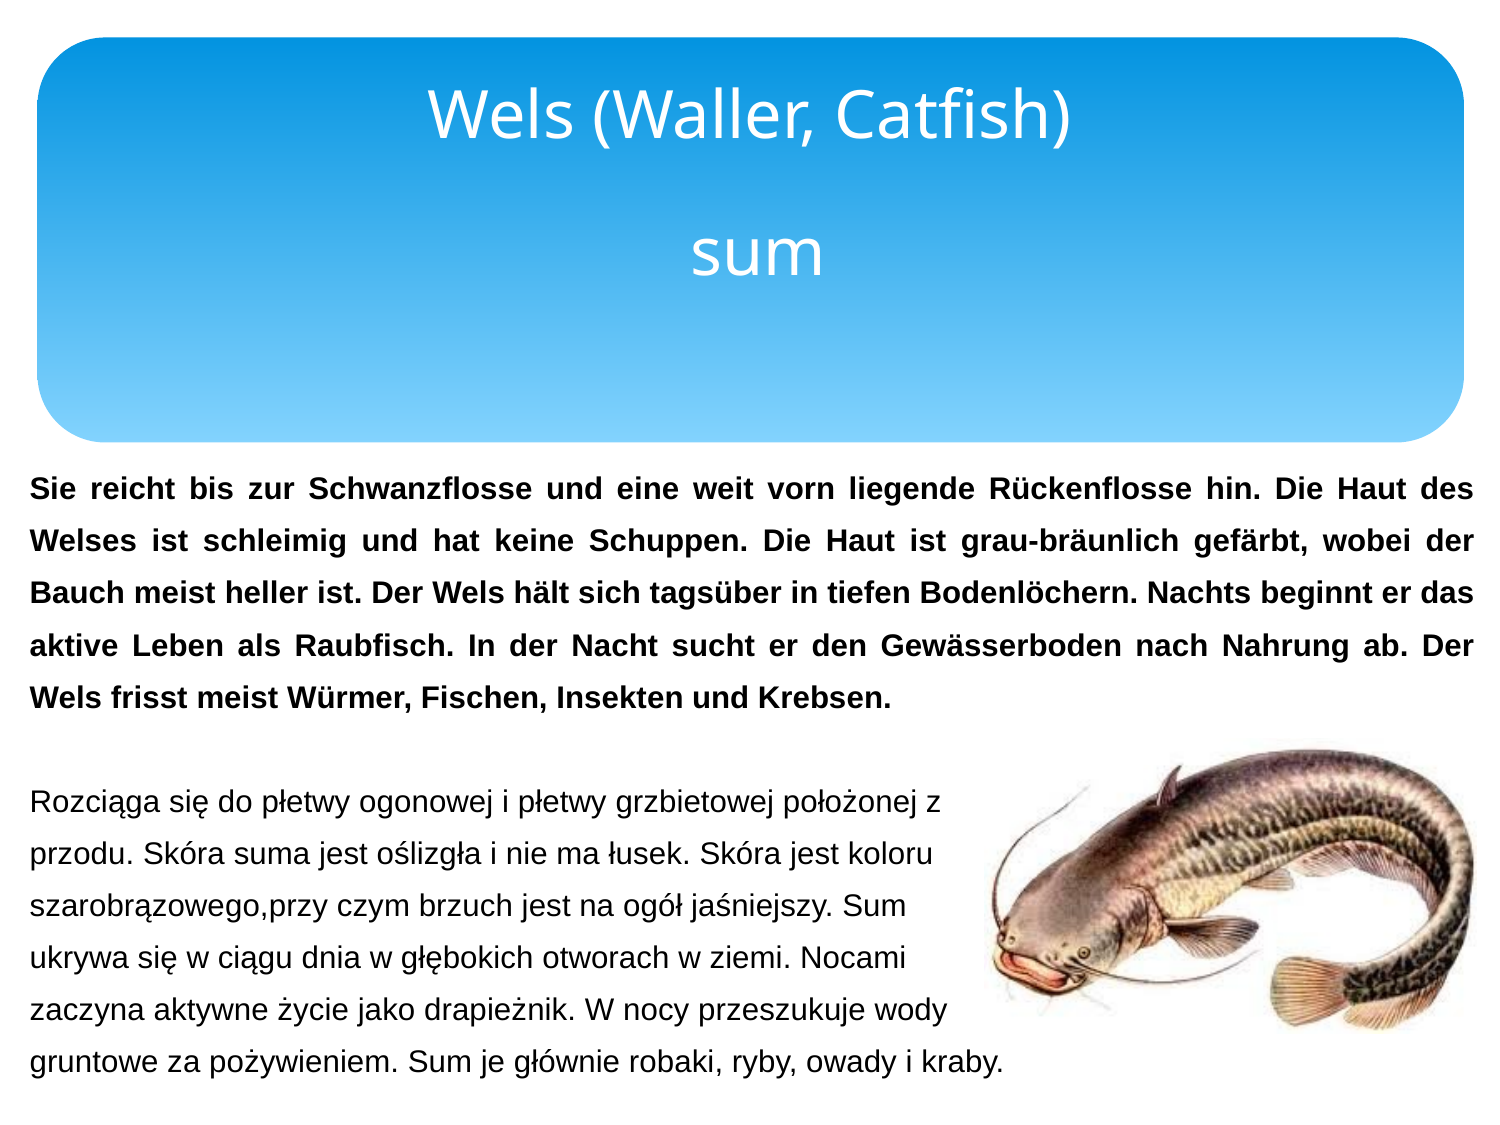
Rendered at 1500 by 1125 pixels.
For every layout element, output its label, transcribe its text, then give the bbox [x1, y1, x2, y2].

subtitle Sie reicht bis zur Schwanzflosse und eine weit vorn liegende Rückenflosse hin. Die Haut des Welses ist schleimig und hat keine Schuppen. Die Haut ist grau-bräunlich gefärbt, wobei der Bauch meist heller ist. Der Wels hält sich tagsüber in tiefen Bodenlöchern. Nachts beginnt er das aktive Leben als Raubfisch. In der Nacht sucht er den Gewässerboden nach Nahrung ab. Der Wels frisst meist Würmer, Fischen, Insekten und Krebsen. Rozciąga się do płetwy ogonowej i płetwy grzbietowej położonej z przodu. Skóra suma jest oślizgła i nie ma łusek. Skóra jest koloru szarobrązowego,przy czym brzuch jest na ogół jaśniejszy. Sum ukrywa się w ciągu dnia w głębokich otworach w ziemi. Nocami zaczyna aktywne życie jako drapieżnik. W nocy przeszukuje wody gruntowe za pożywieniem. Sum je głównie robaki, ryby, owady i kraby. [29, 383, 1477, 1125]
picture [984, 738, 1477, 1034]
title Wels (Waller, Catfish) sum [75, 56, 1425, 261]
